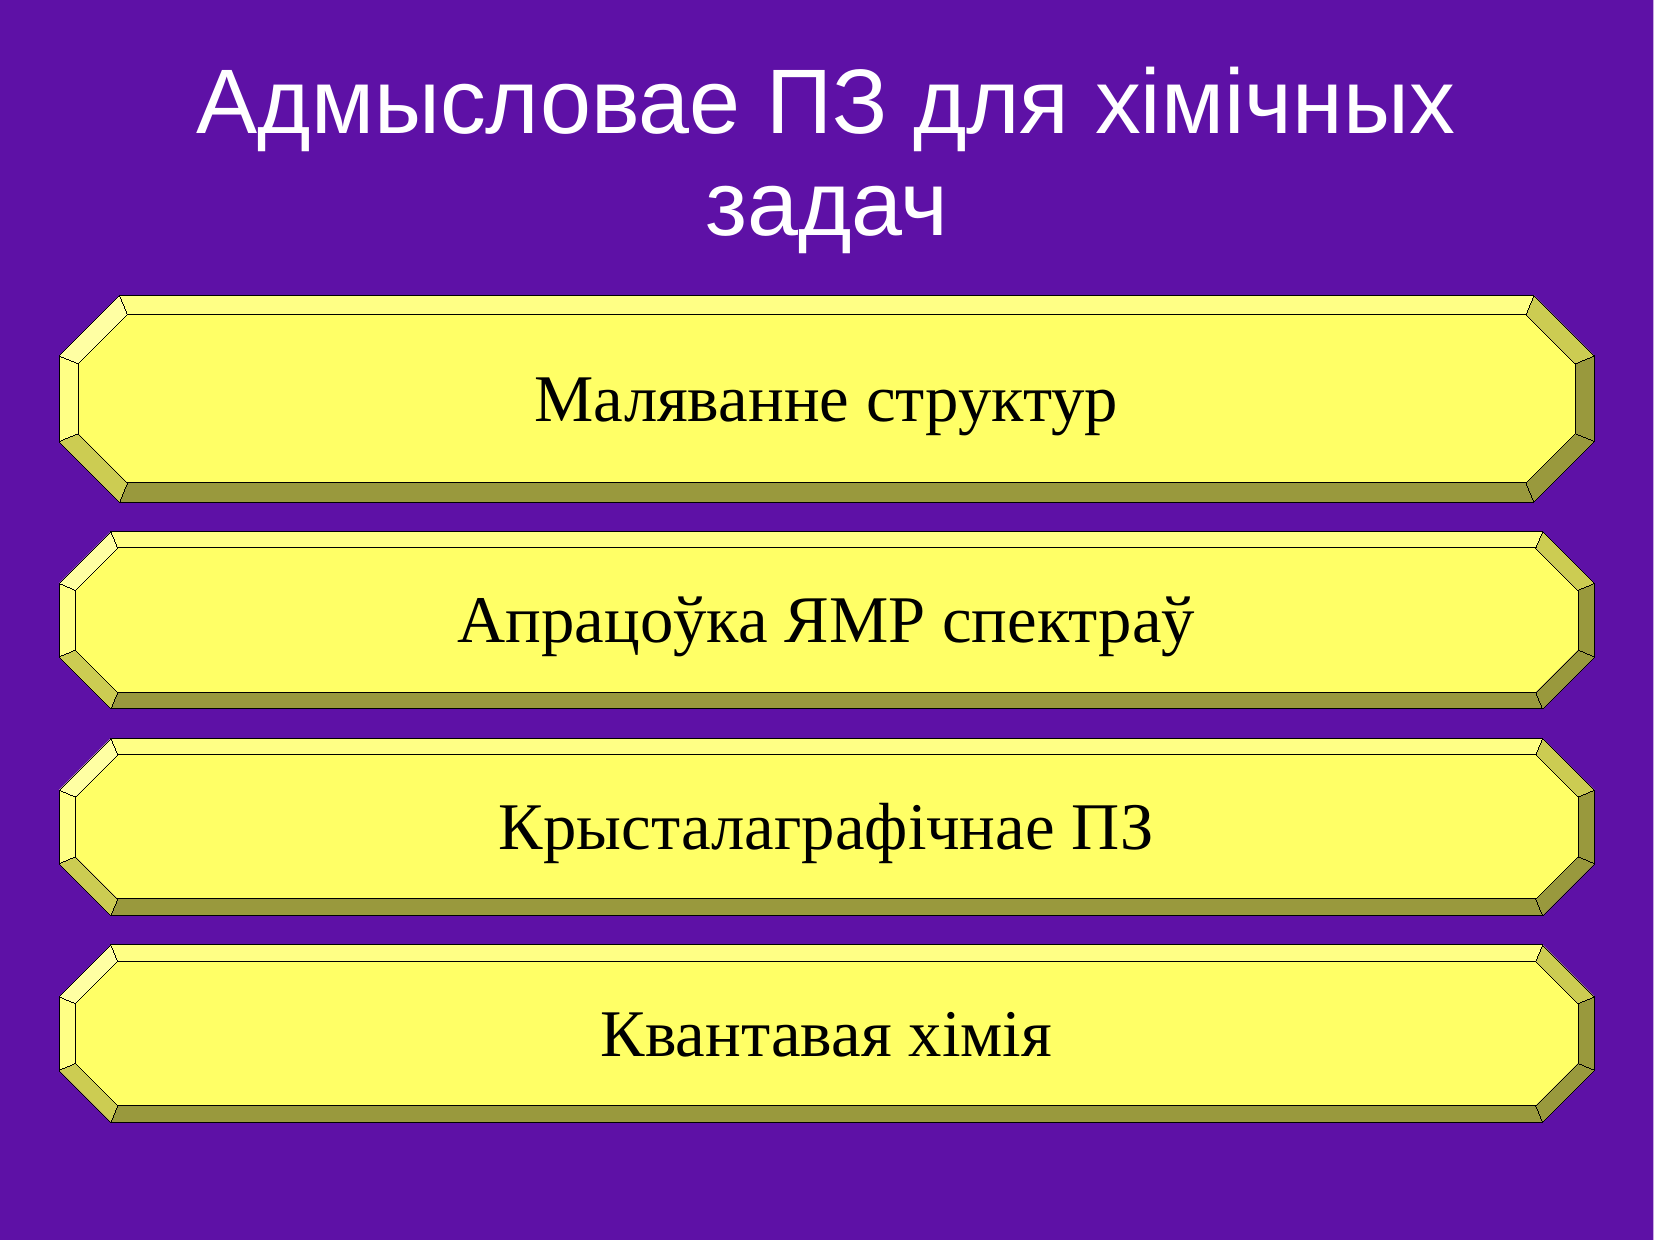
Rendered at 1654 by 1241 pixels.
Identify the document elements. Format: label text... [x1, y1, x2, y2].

text_box Апрацоўка ЯМР спектраў [76, 548, 1578, 692]
title Адмысловае ПЗ для хімічных задач [82, 50, 1571, 256]
text_box Маляванне структур [79, 315, 1575, 482]
text_box Крысталаграфічнае ПЗ [76, 755, 1578, 898]
text_box Квантавая хімія [76, 962, 1578, 1105]
